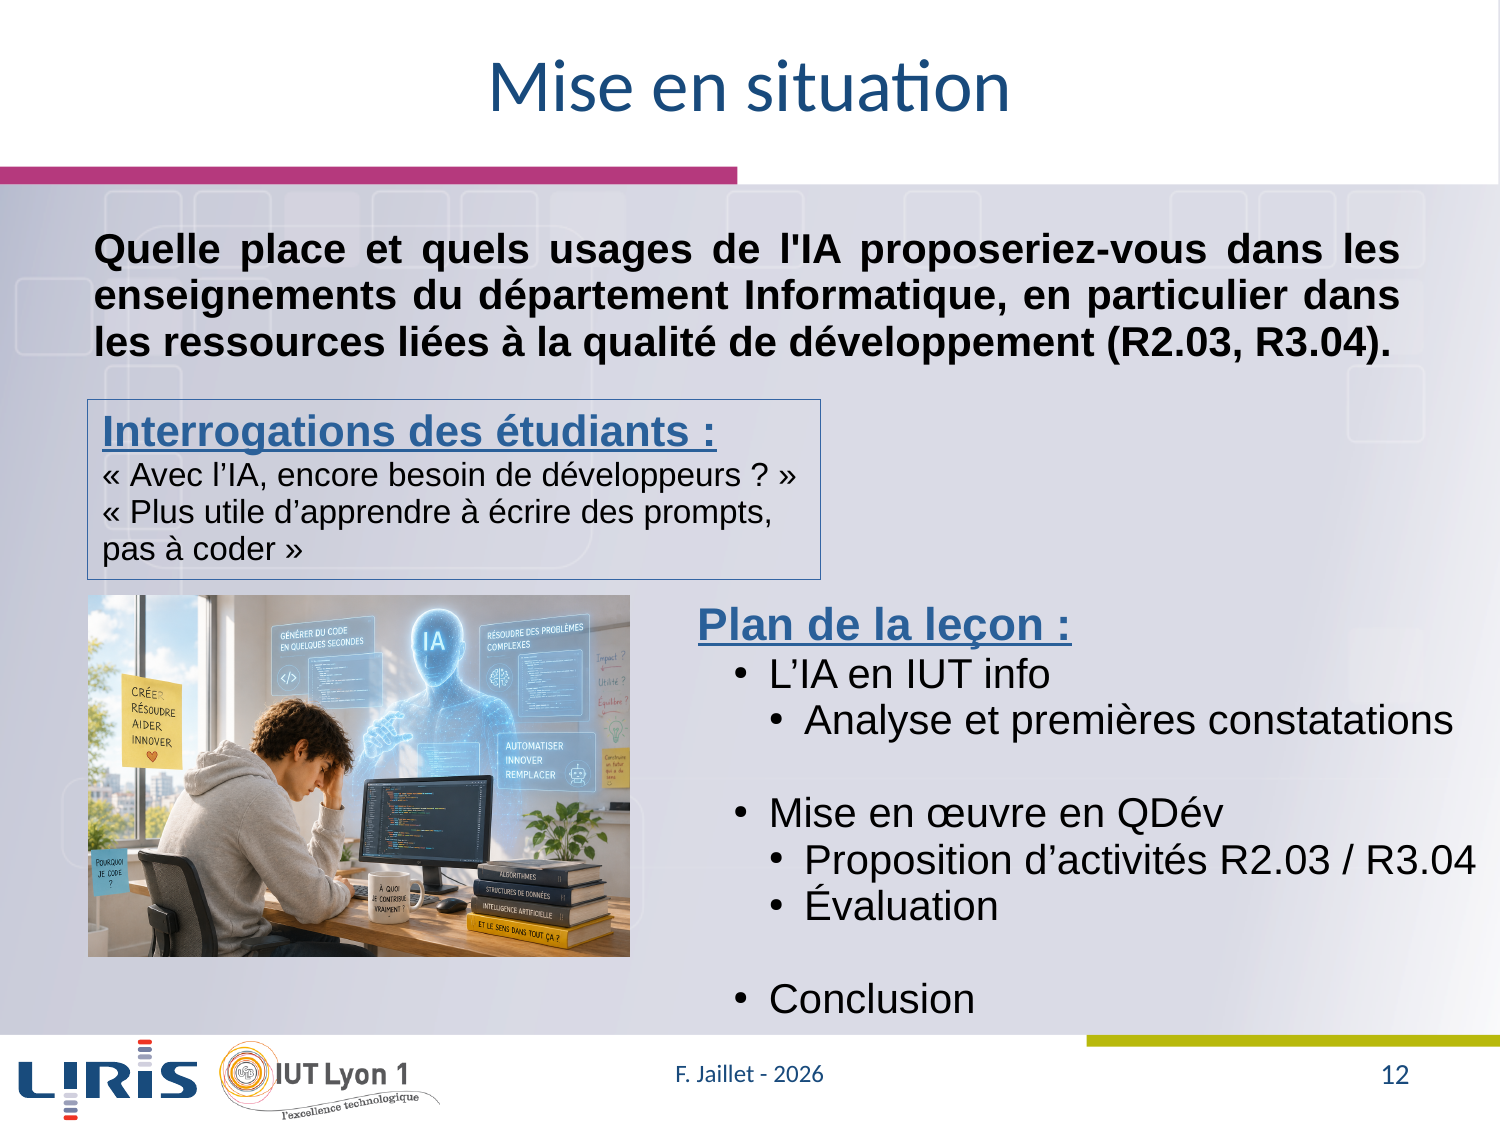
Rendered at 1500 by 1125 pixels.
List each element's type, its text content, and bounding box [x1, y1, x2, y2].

title Mise en situation [75, 45, 1425, 138]
text_box Quelle place et quels usages de l'IA proposeriez-vous dans les enseignements du département Informatique, en particulier dans les ressources liées à la qualité de développement (R2.03, R3.04). [78, 218, 1416, 444]
picture [0, 0, 1500, 1125]
text_box Interrogations des étudiants : « Avec l’IA, encore besoin de développeurs ? » « Plus utile d’apprendre à écrire des prompts, pas à coder » [87, 399, 821, 580]
text_box Plan de la leçon : L’IA en IUT info Analyse et premières constatations Mise en œuvre en QDév Proposition d’activités R2.03 / R3.04 Évaluation Conclusion [683, 591, 1500, 1030]
footer F. Jaillet - 2026 [430, 1042, 1070, 1103]
slide_number <numéro> [1230, 1042, 1425, 1103]
